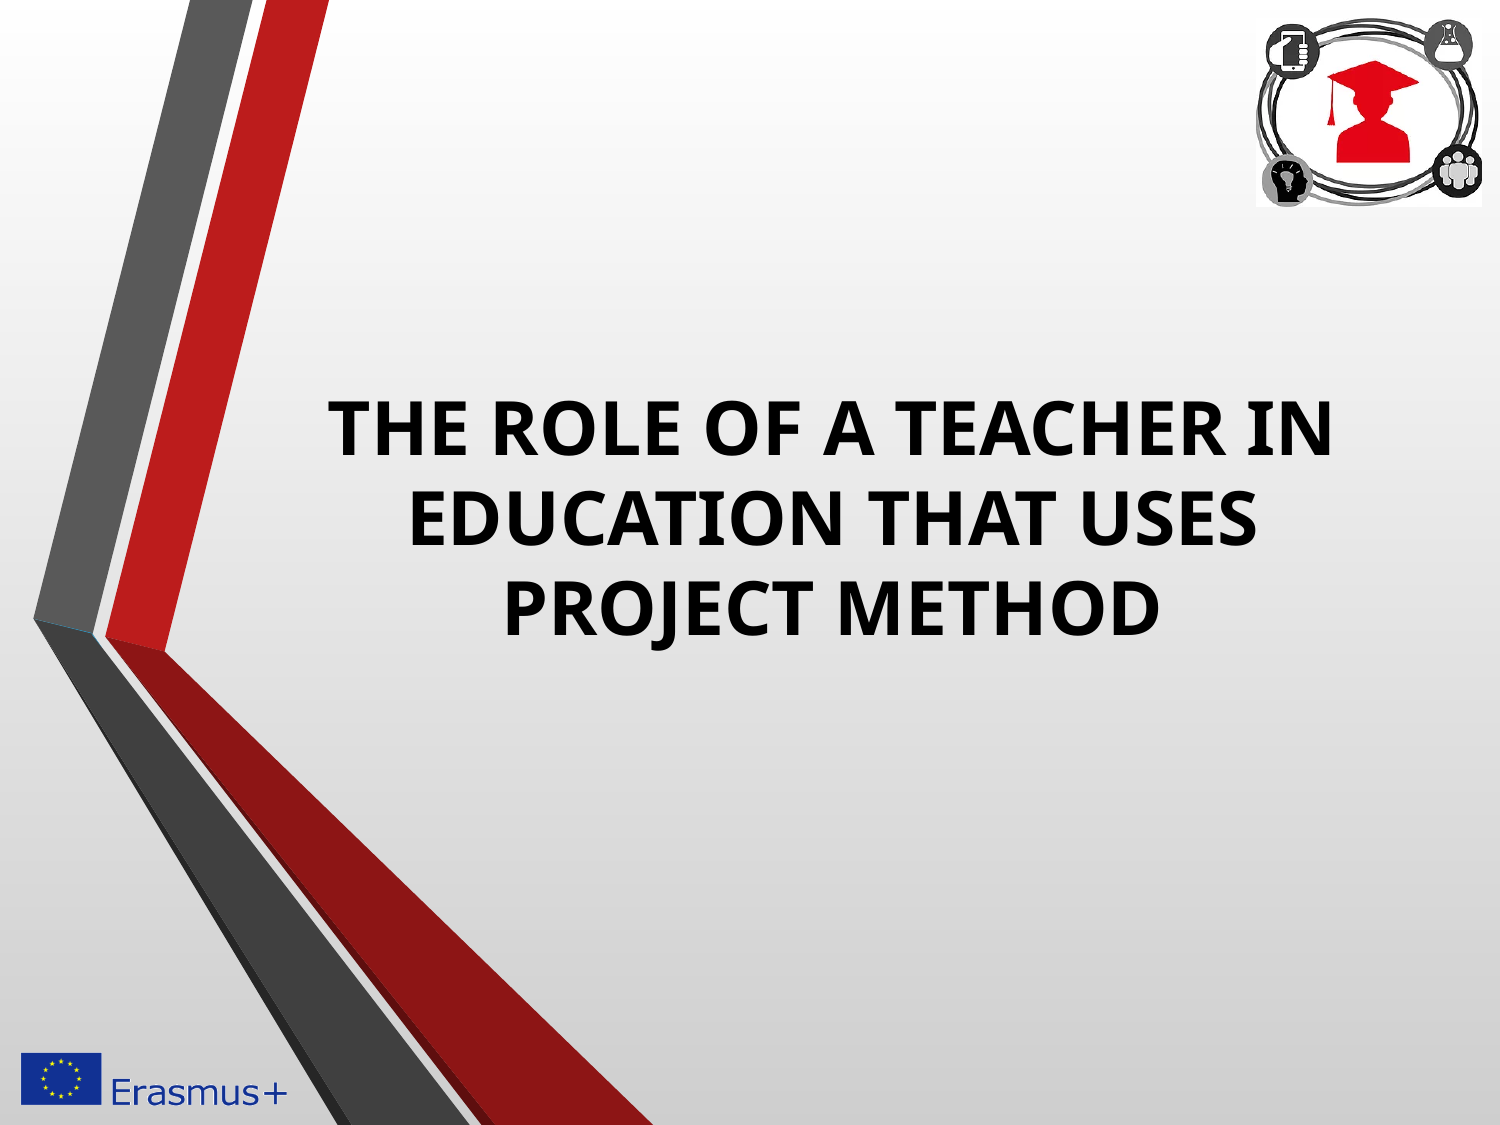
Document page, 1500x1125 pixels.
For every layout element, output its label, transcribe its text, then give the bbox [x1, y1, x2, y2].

picture [5, 1037, 302, 1120]
chart [1257, 19, 1483, 209]
picture [1256, 18, 1482, 207]
text_box The role of a teacher in education that uses project method [242, 373, 1424, 658]
